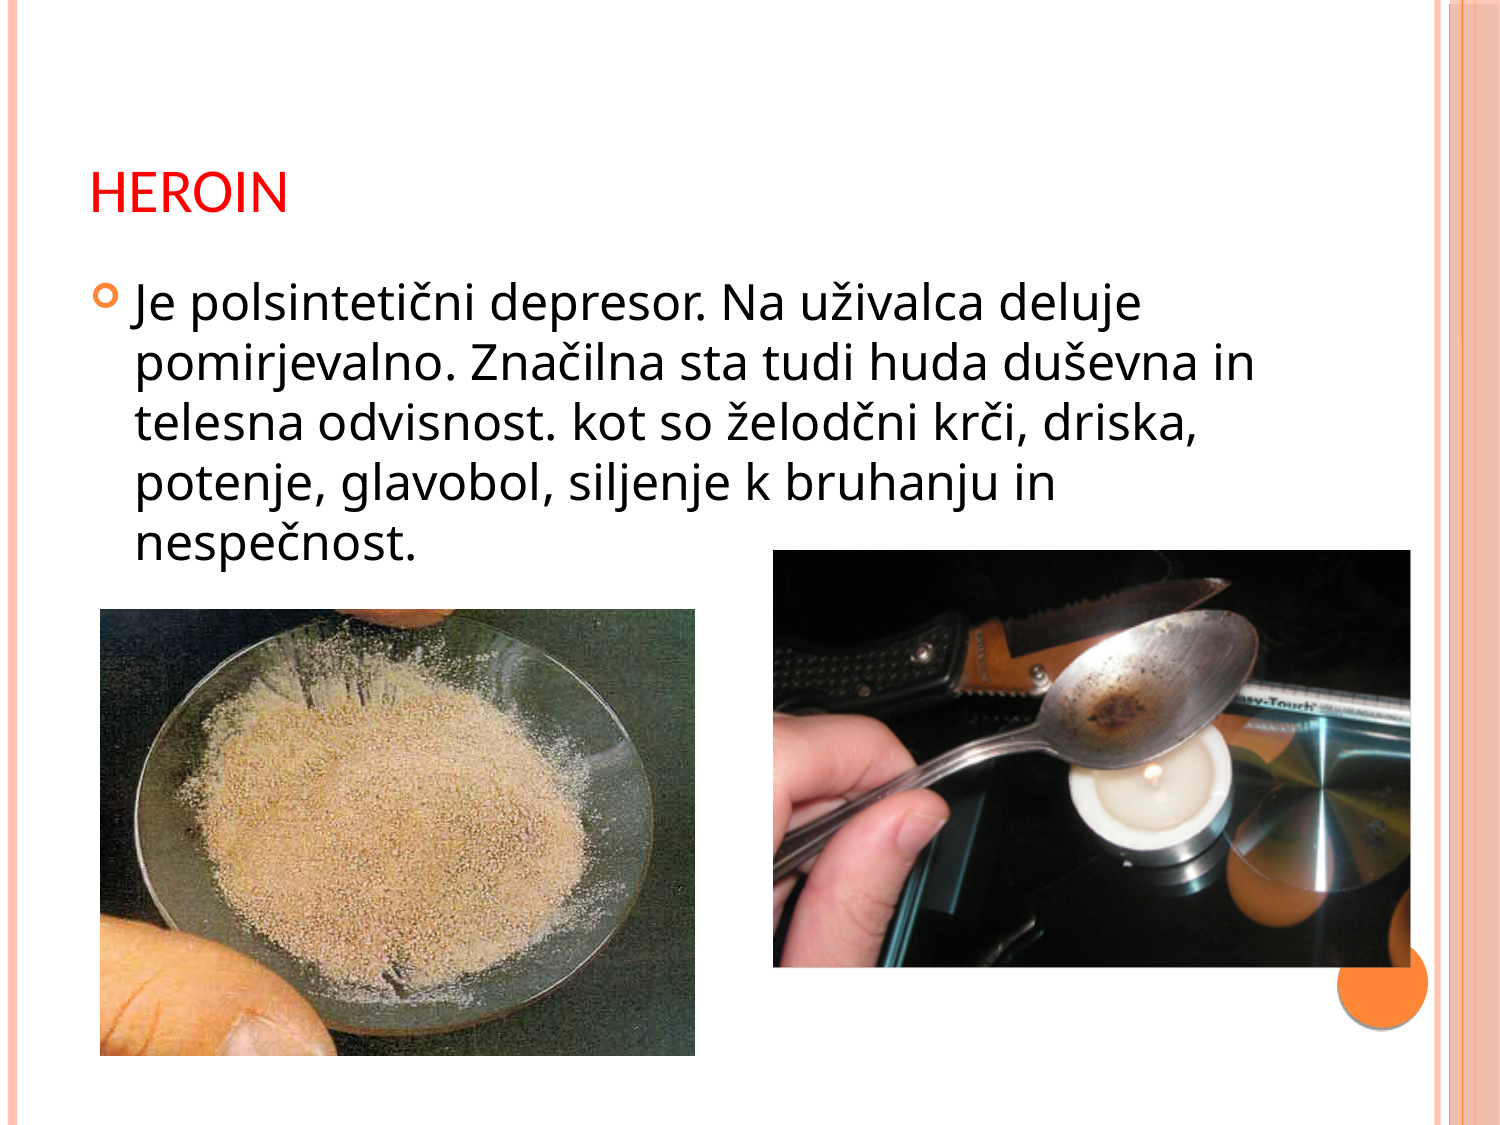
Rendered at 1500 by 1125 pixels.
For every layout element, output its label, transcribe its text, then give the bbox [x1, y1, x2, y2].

picture [100, 609, 695, 1056]
title HEROIN [75, 45, 1300, 233]
list Je polsintetični depresor. Na uživalca deluje pomirjevalno. Značilna sta tudi huda duševna in telesna odvisnost. kot so želodčni krči, driska, potenje, glavobol, siljenje k bruhanju in nespečnost. [75, 262, 1300, 1062]
picture [773, 550, 1413, 970]
